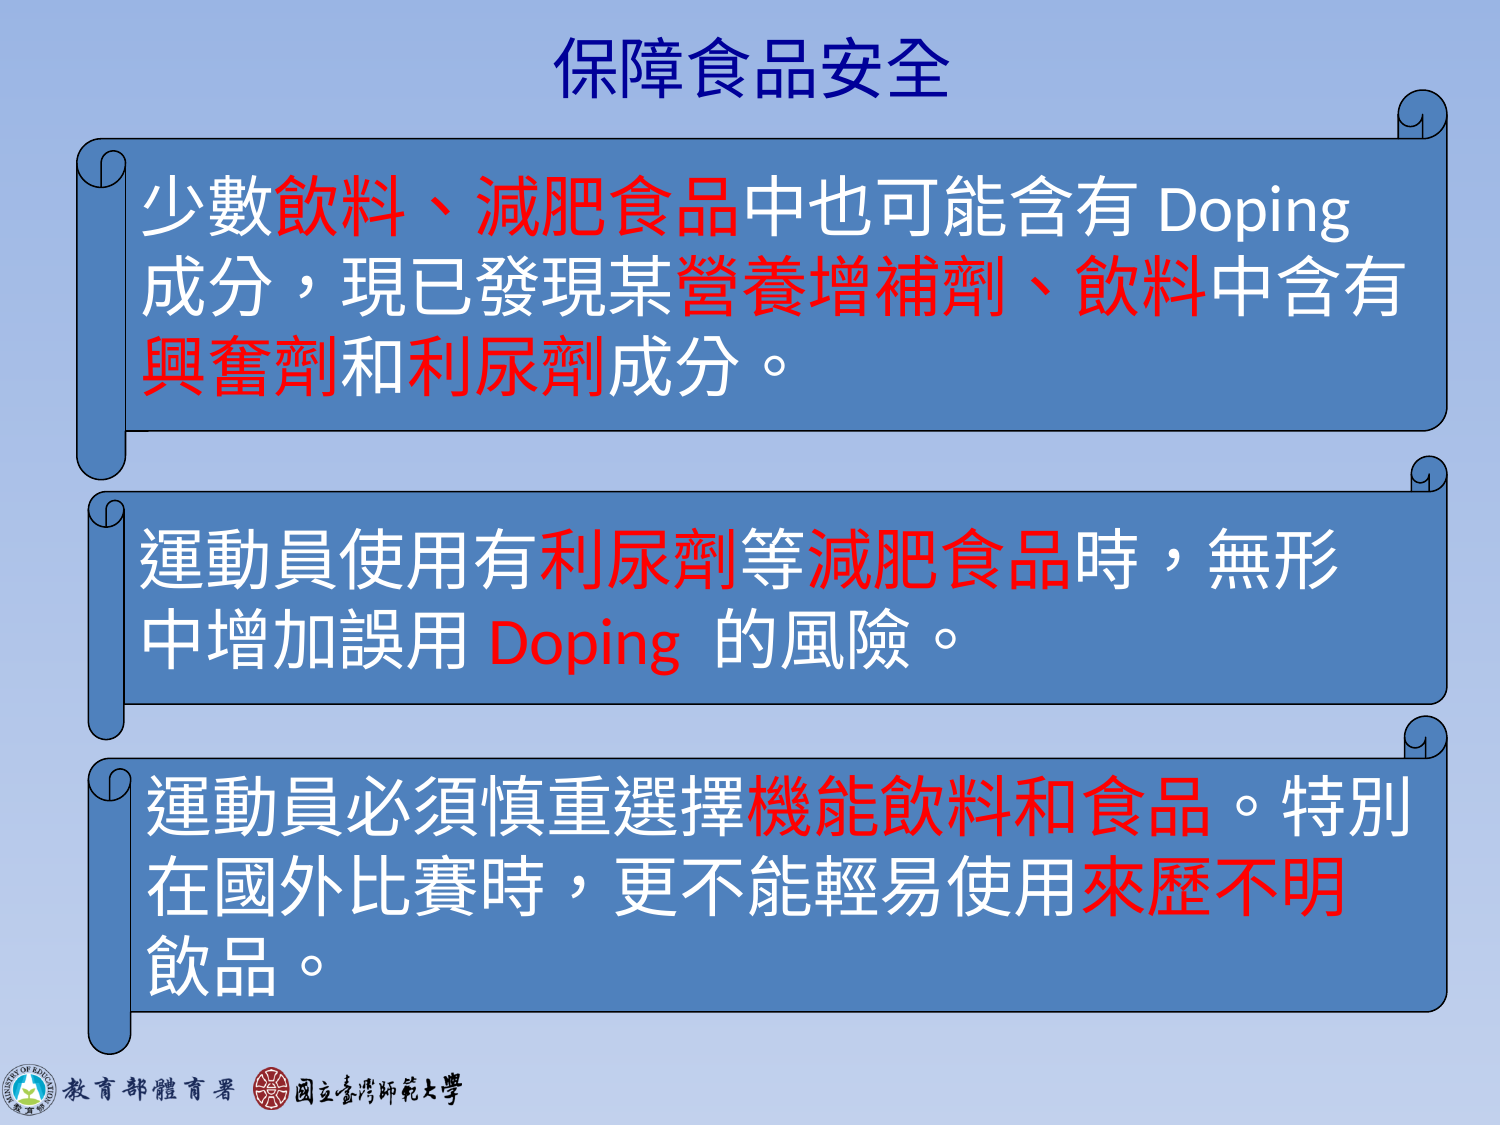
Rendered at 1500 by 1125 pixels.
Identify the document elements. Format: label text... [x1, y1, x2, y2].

text_box 保障食品安全 [53, 20, 1423, 185]
text_box 少數飲料、減肥食品中也可能含有Doping 成分，現已發現某營養增補劑、飲料中含有 興奮劑和利尿劑成分。 [76, 90, 1447, 480]
text_box 運動員必須慎重選擇機能飲料和食品。特別 在國外比賽時，更不能輕易使用來歷不明 飲品。 [88, 716, 1447, 1055]
text_box 運動員使用有利尿劑等減肥食品時，無形 中增加誤用Doping 的風險。 [88, 456, 1447, 740]
